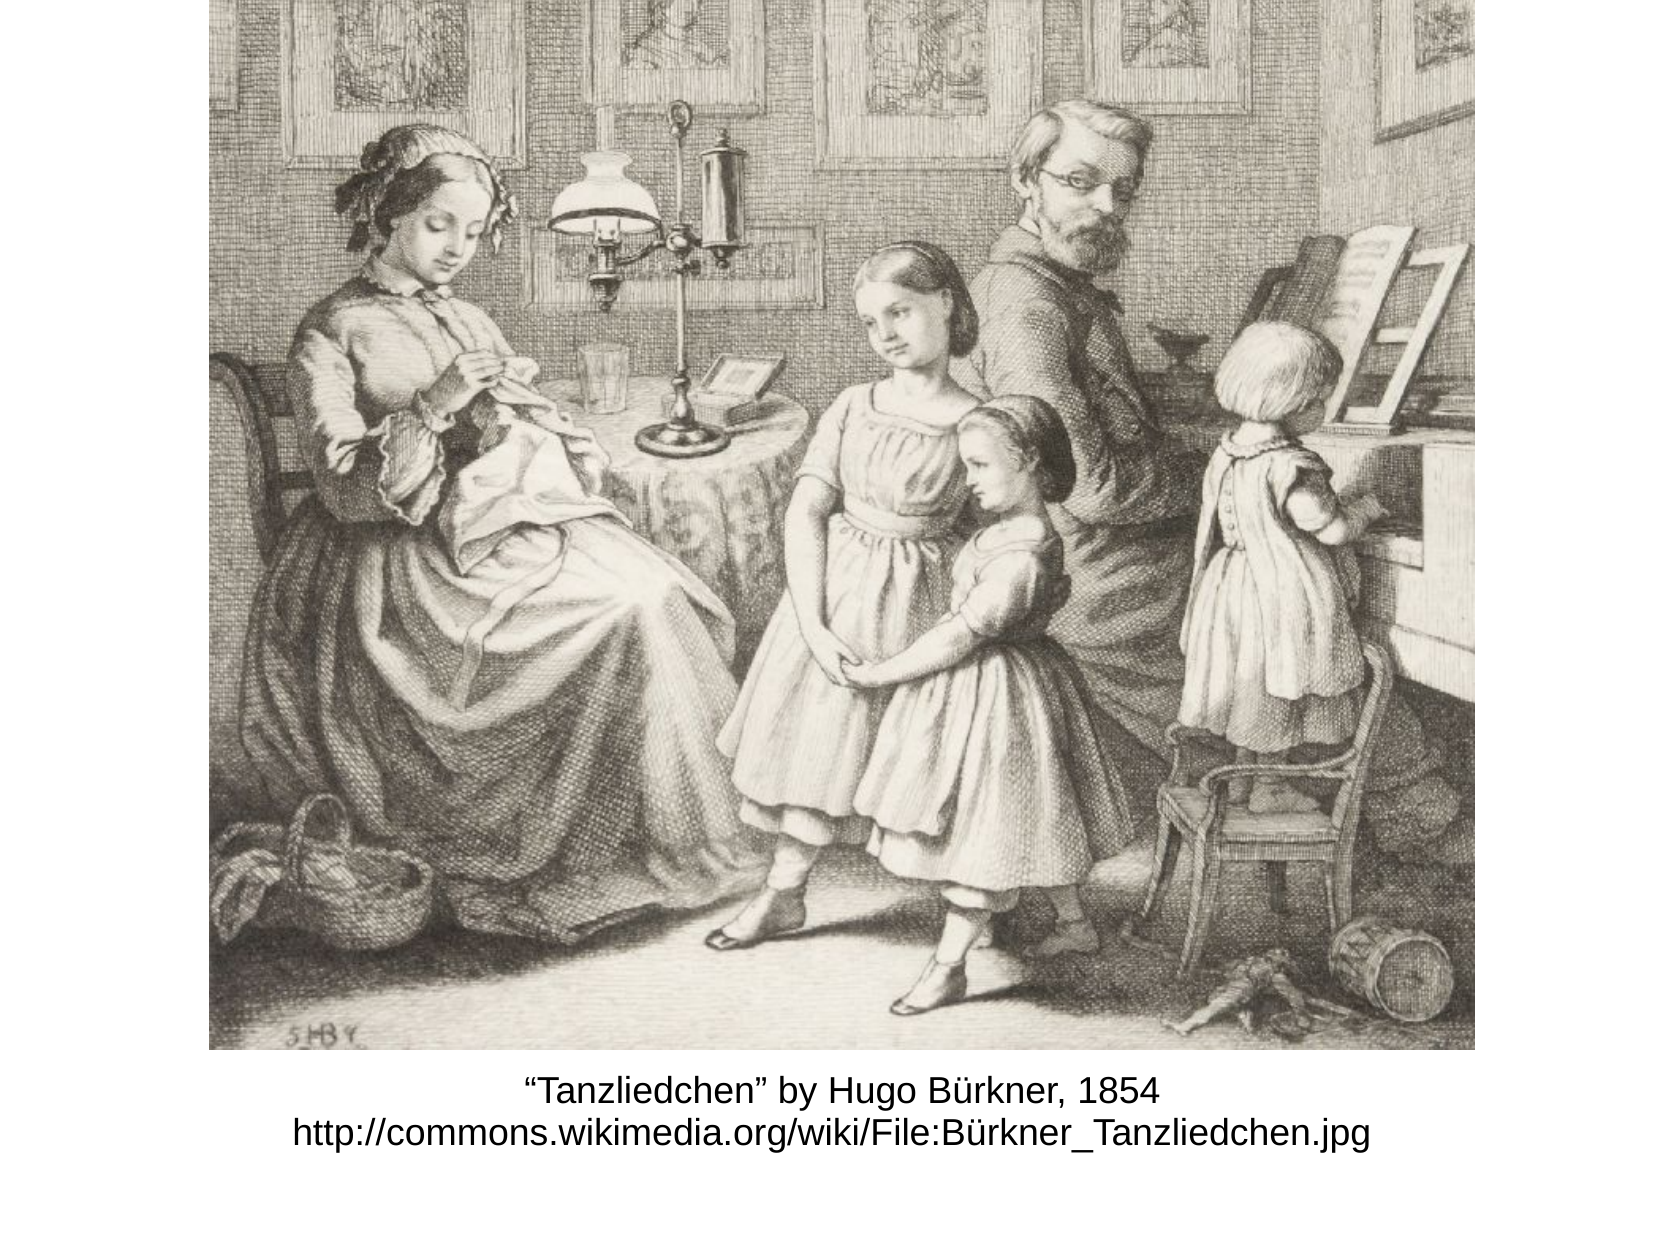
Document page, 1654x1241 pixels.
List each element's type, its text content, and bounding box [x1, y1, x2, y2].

text_box “Tanzliedchen” by Hugo Bürkner, 1854 http://commons.wikimedia.org/wiki/File:Bürkner_Tanzliedchen.jpg [277, 1061, 1463, 1241]
picture [209, 0, 1475, 1051]
